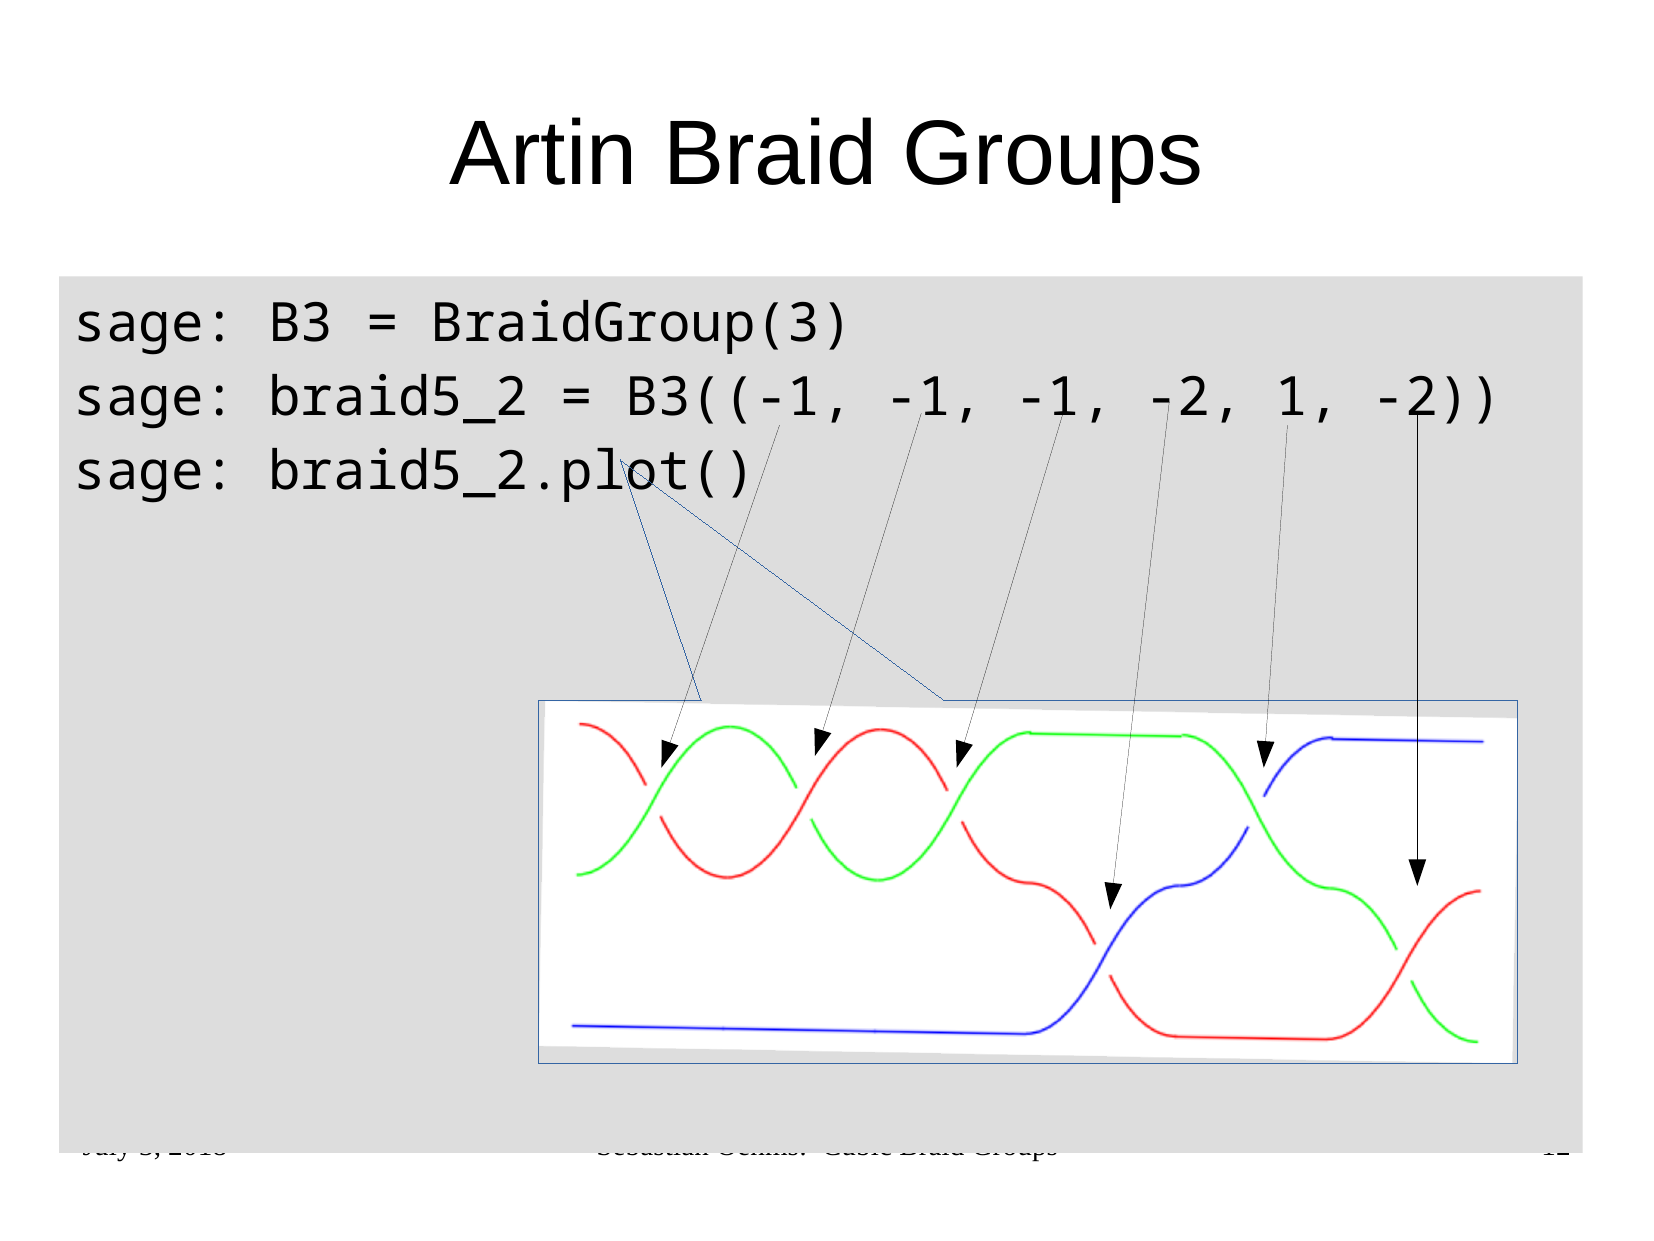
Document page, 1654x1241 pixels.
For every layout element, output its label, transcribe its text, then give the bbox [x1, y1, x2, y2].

text_box sage: B3 = BraidGroup(3) sage: braid5_2 = B3((-1, -1, -1, -2, 1, -2)) sage: braid5_2.plot() [59, 276, 1583, 1153]
picture [539, 701, 1517, 1063]
title Artin Braid Groups [82, 49, 1571, 257]
